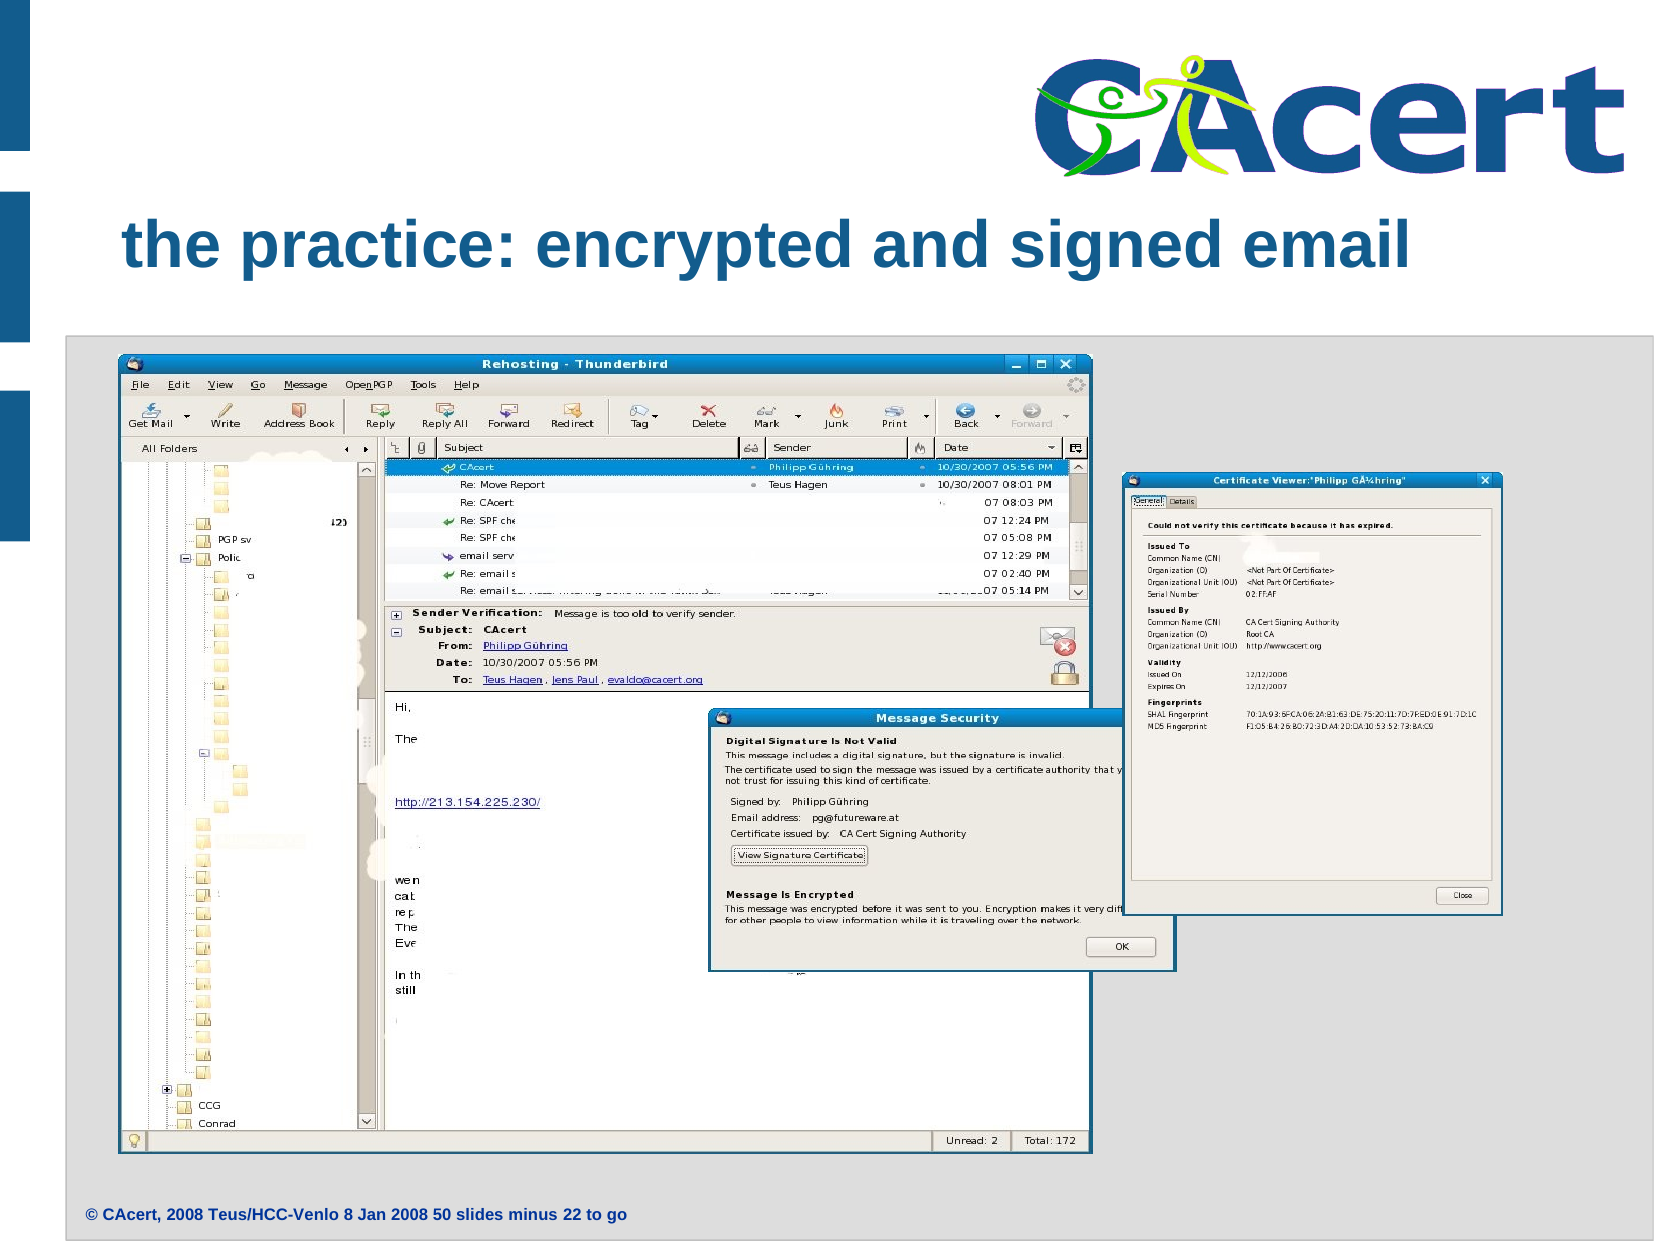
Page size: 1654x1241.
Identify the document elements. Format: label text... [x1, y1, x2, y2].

picture [565, 362, 572, 368]
picture [118, 354, 1503, 1154]
picture [1080, 354, 1093, 365]
title the practice: encrypted and signed email [121, 177, 1533, 316]
picture [1033, 53, 1625, 178]
list [121, 344, 1595, 1238]
